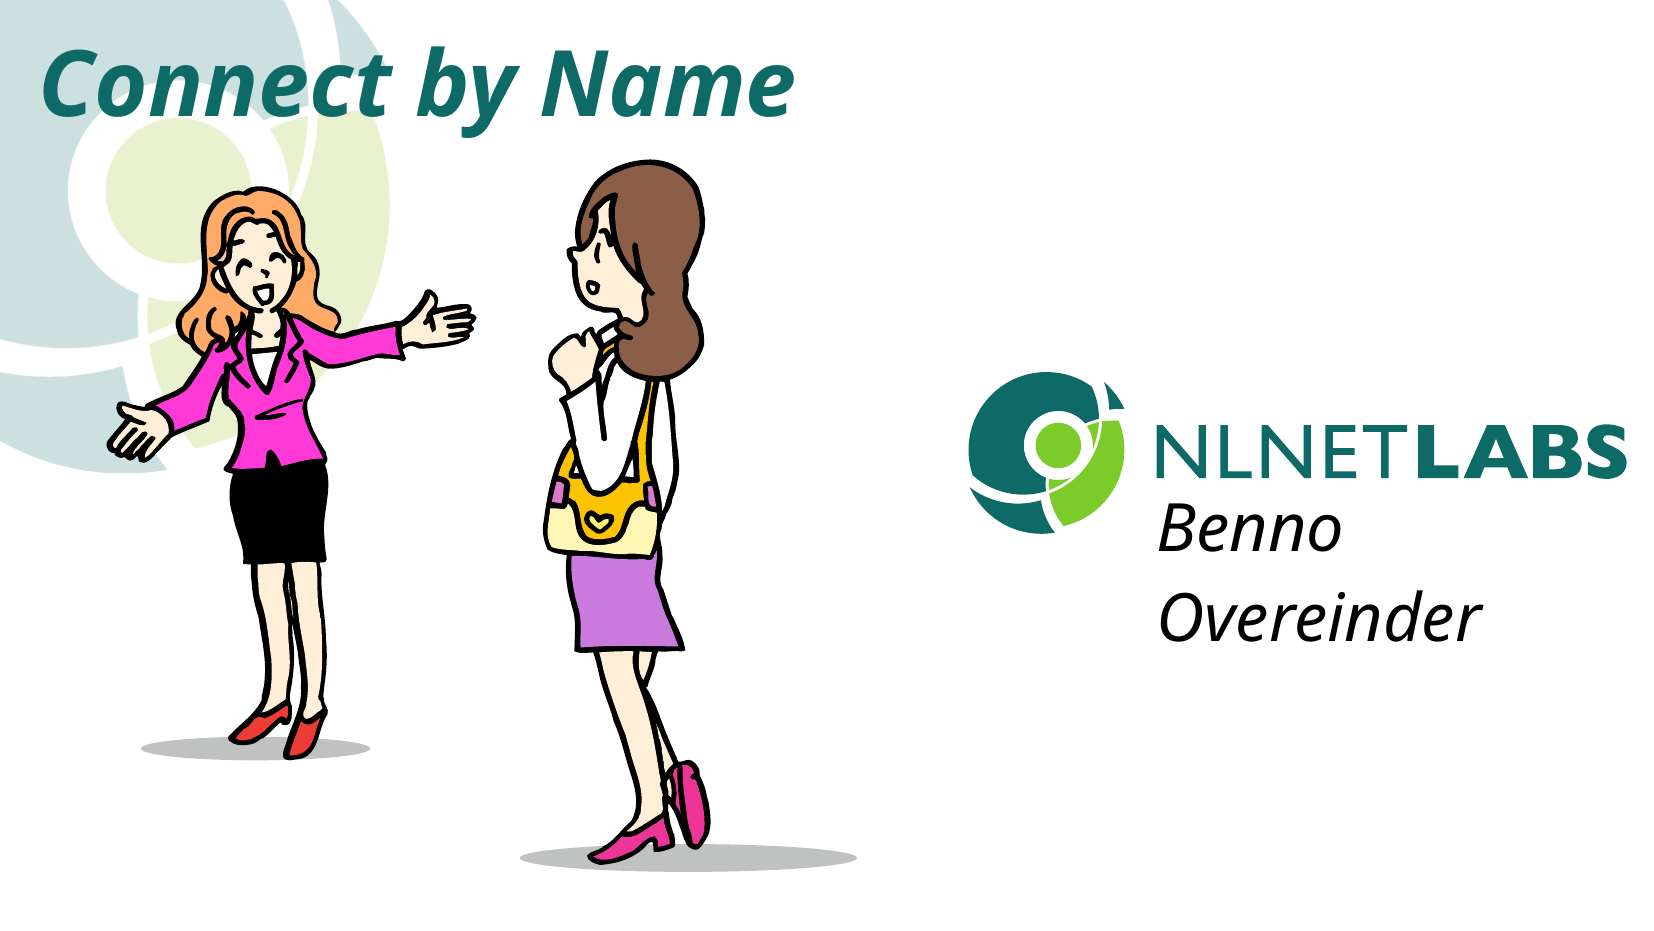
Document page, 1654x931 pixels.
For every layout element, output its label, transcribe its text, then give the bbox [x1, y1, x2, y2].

picture [106, 159, 858, 872]
picture [968, 372, 1636, 534]
text_box Benno Overeinder [1141, 472, 1630, 640]
text_box Connect by Name [23, 11, 1347, 181]
